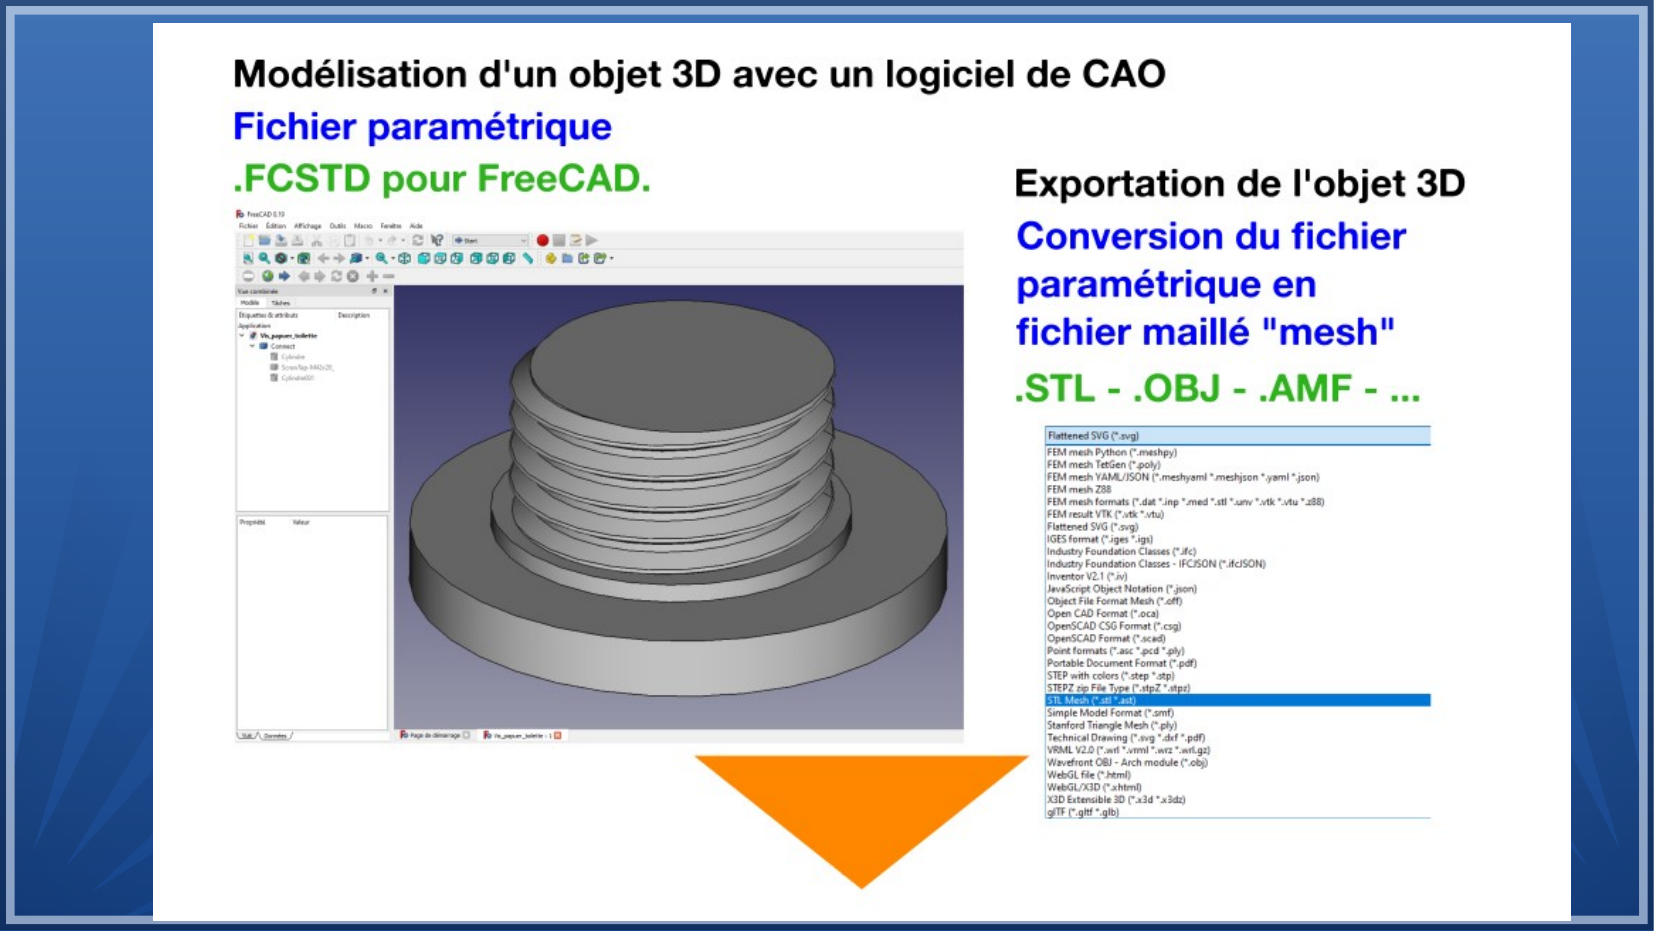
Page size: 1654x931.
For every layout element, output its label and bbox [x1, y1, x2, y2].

picture [153, 23, 1571, 921]
